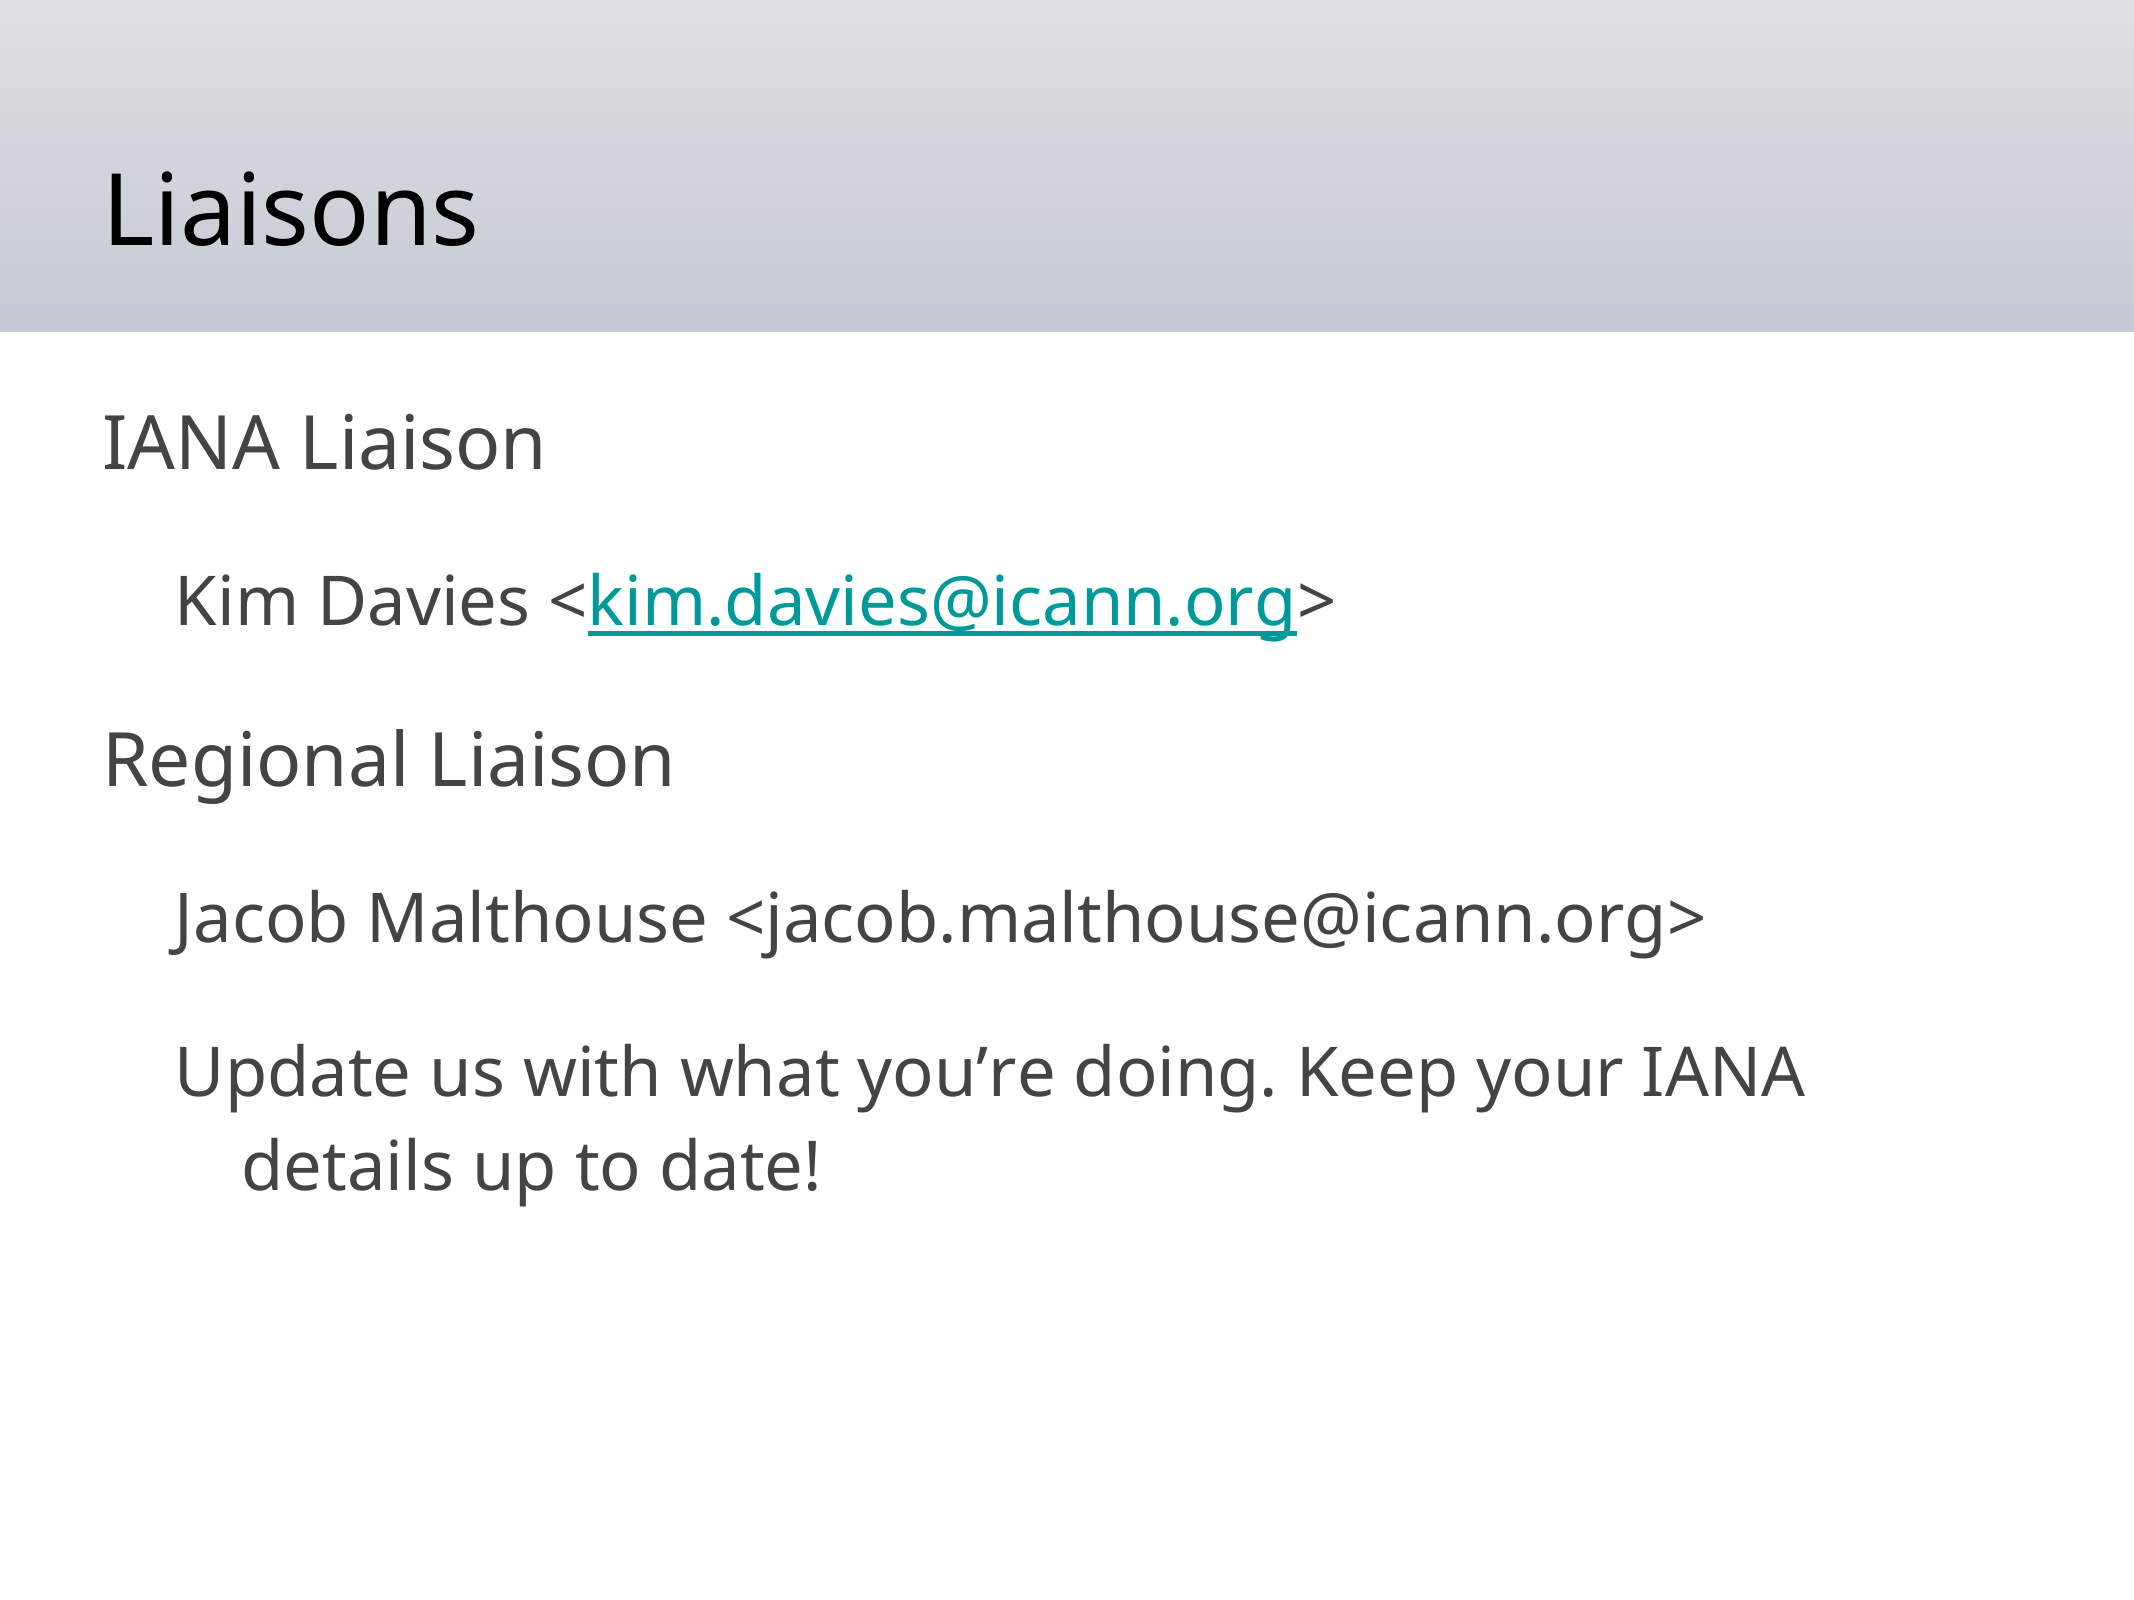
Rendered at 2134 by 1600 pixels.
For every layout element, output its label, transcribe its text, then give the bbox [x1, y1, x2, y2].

text_box [0, 0, 2134, 332]
list IANA Liaison Kim Davies <kim.davies@icann.org> Regional Liaison Jacob Malthouse <jacob.malthouse@icann.org> Update us with what you’re doing. Keep your IANA details up to date! [93, 381, 2040, 1459]
title Liaisons [93, 54, 2040, 284]
